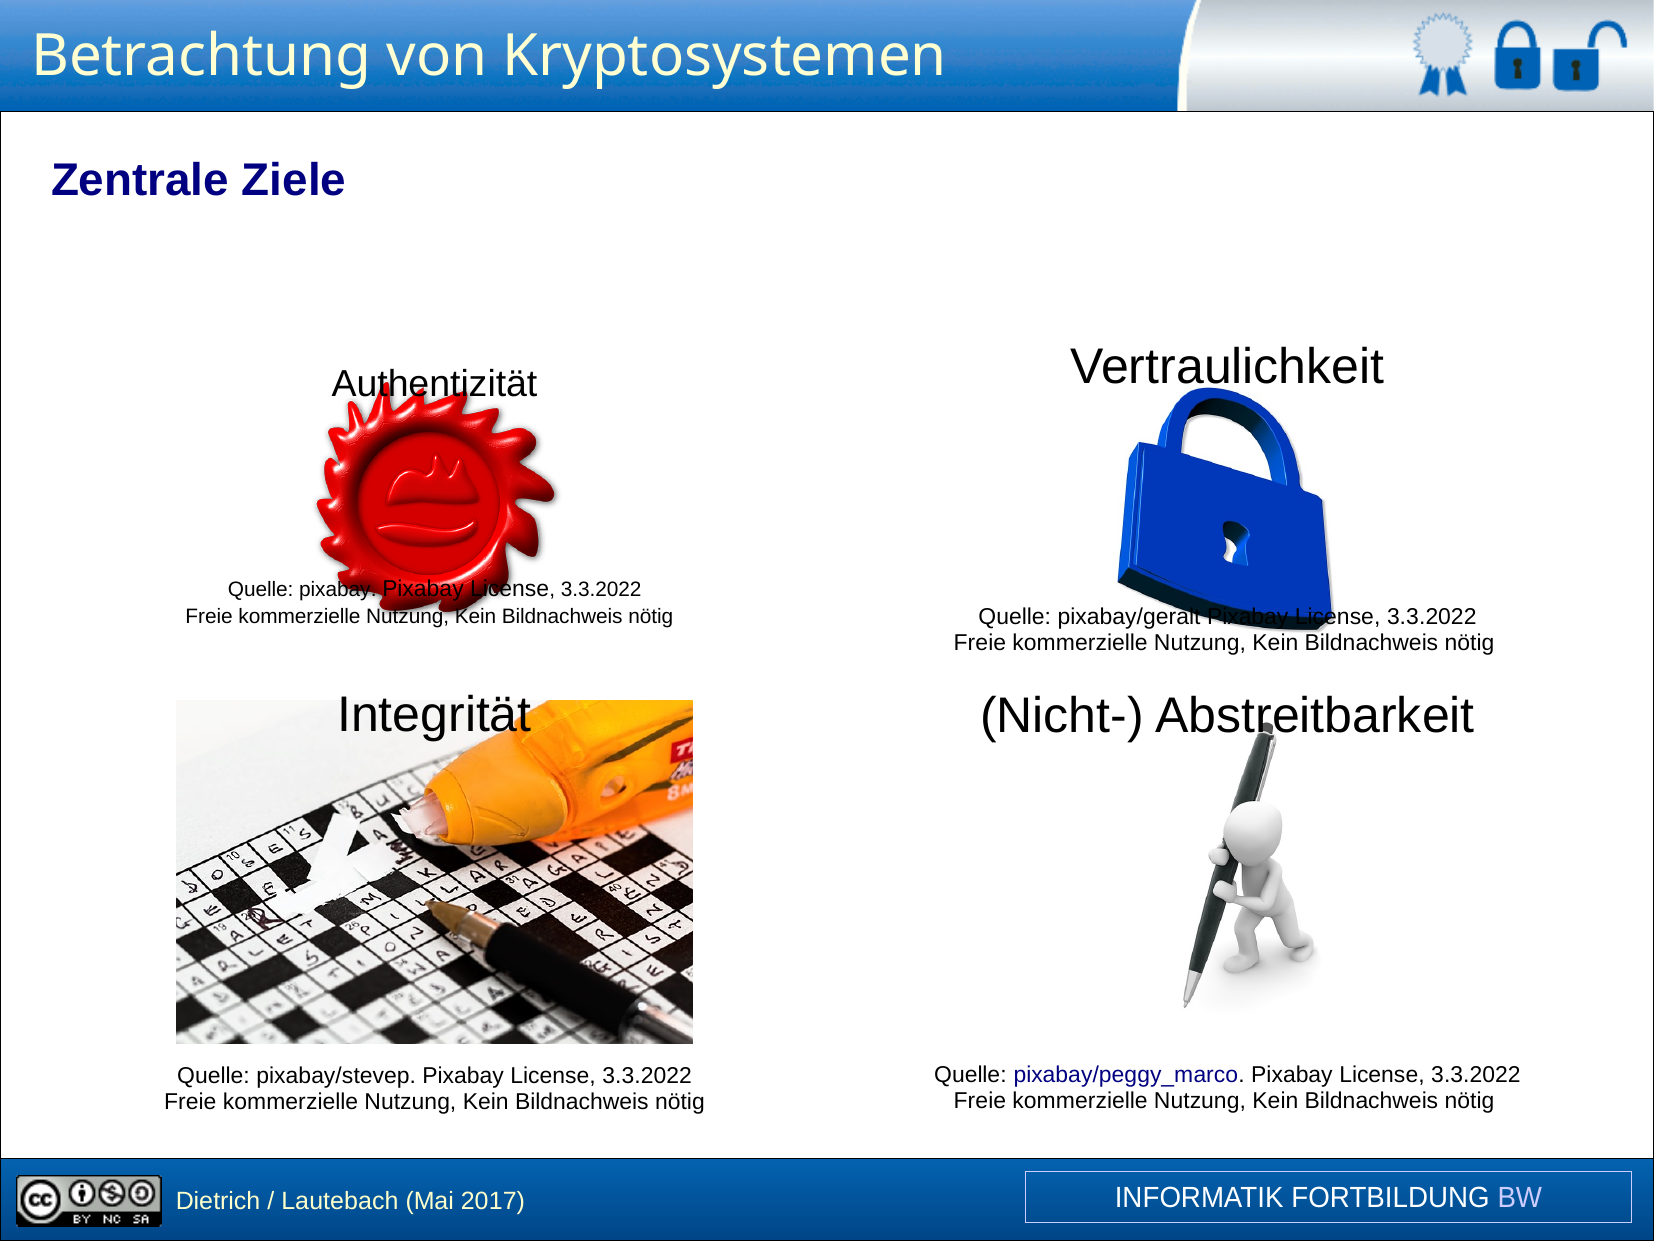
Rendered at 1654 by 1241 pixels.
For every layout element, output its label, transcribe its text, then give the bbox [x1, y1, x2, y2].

picture [176, 700, 693, 1044]
picture [1056, 700, 1400, 1044]
picture [257, 324, 613, 669]
text_box Zentrale Ziele [36, 146, 1617, 214]
picture [0, 0, 1654, 111]
picture [16, 1175, 162, 1227]
title Betrachtung von Kryptosystemen [31, 14, 1151, 92]
picture [1056, 324, 1400, 669]
